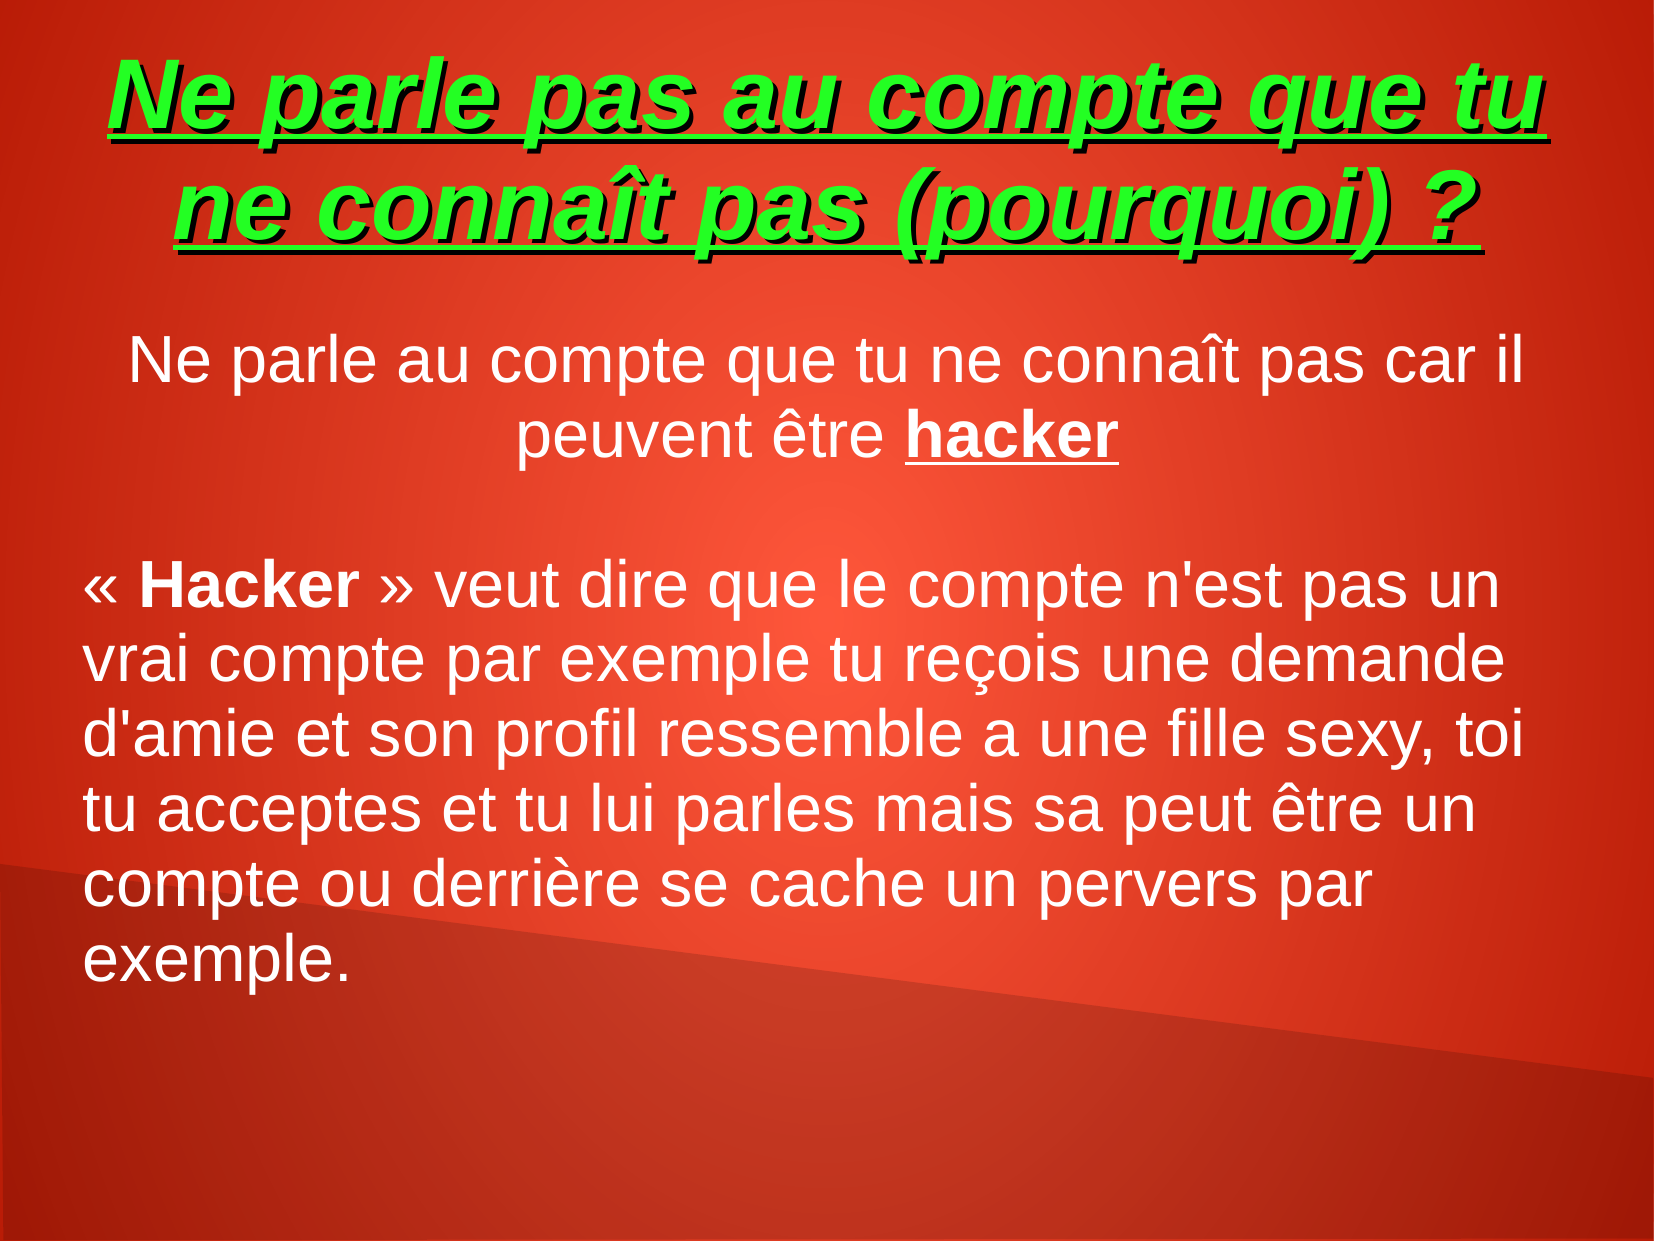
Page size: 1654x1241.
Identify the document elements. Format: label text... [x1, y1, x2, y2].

subtitle Ne parle au compte que tu ne connaît pas car il peuvent être hacker « Hacker » veut dire que le compte n'est pas un vrai compte par exemple tu reçois une demande d'amie et son profil ressemble a une fille sexy, toi tu acceptes et tu lui parles mais sa peut être un compte ou derrière se cache un pervers par exemple. [82, 299, 1571, 1019]
title Ne parle pas au compte que tu ne connaît pas (pourquoi) ? [82, 38, 1571, 261]
